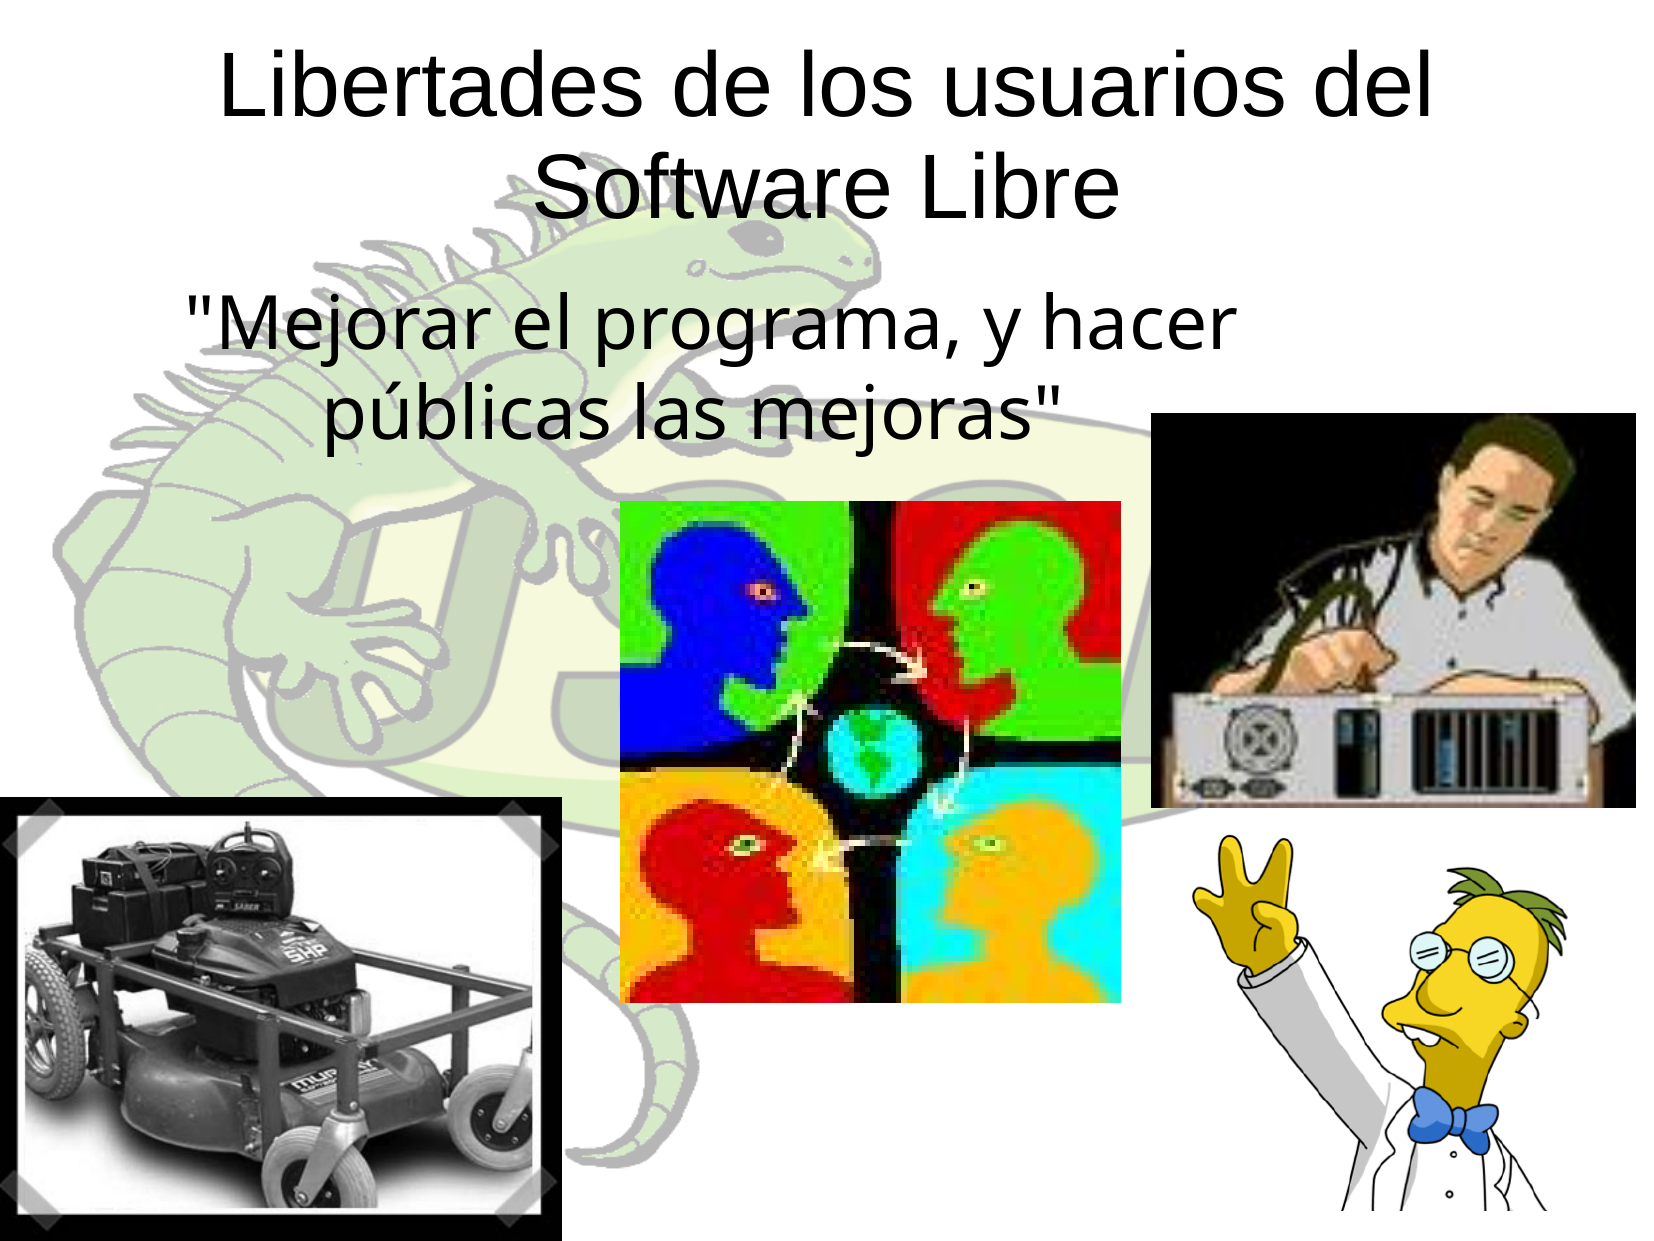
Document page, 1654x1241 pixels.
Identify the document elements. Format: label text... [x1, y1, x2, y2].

title Libertades de los usuarios del Software Libre [121, 32, 1534, 240]
text_box "Mejorar el programa, y hacer públicas las mejoras" [170, 267, 1274, 463]
picture [0, 0, 1654, 1241]
